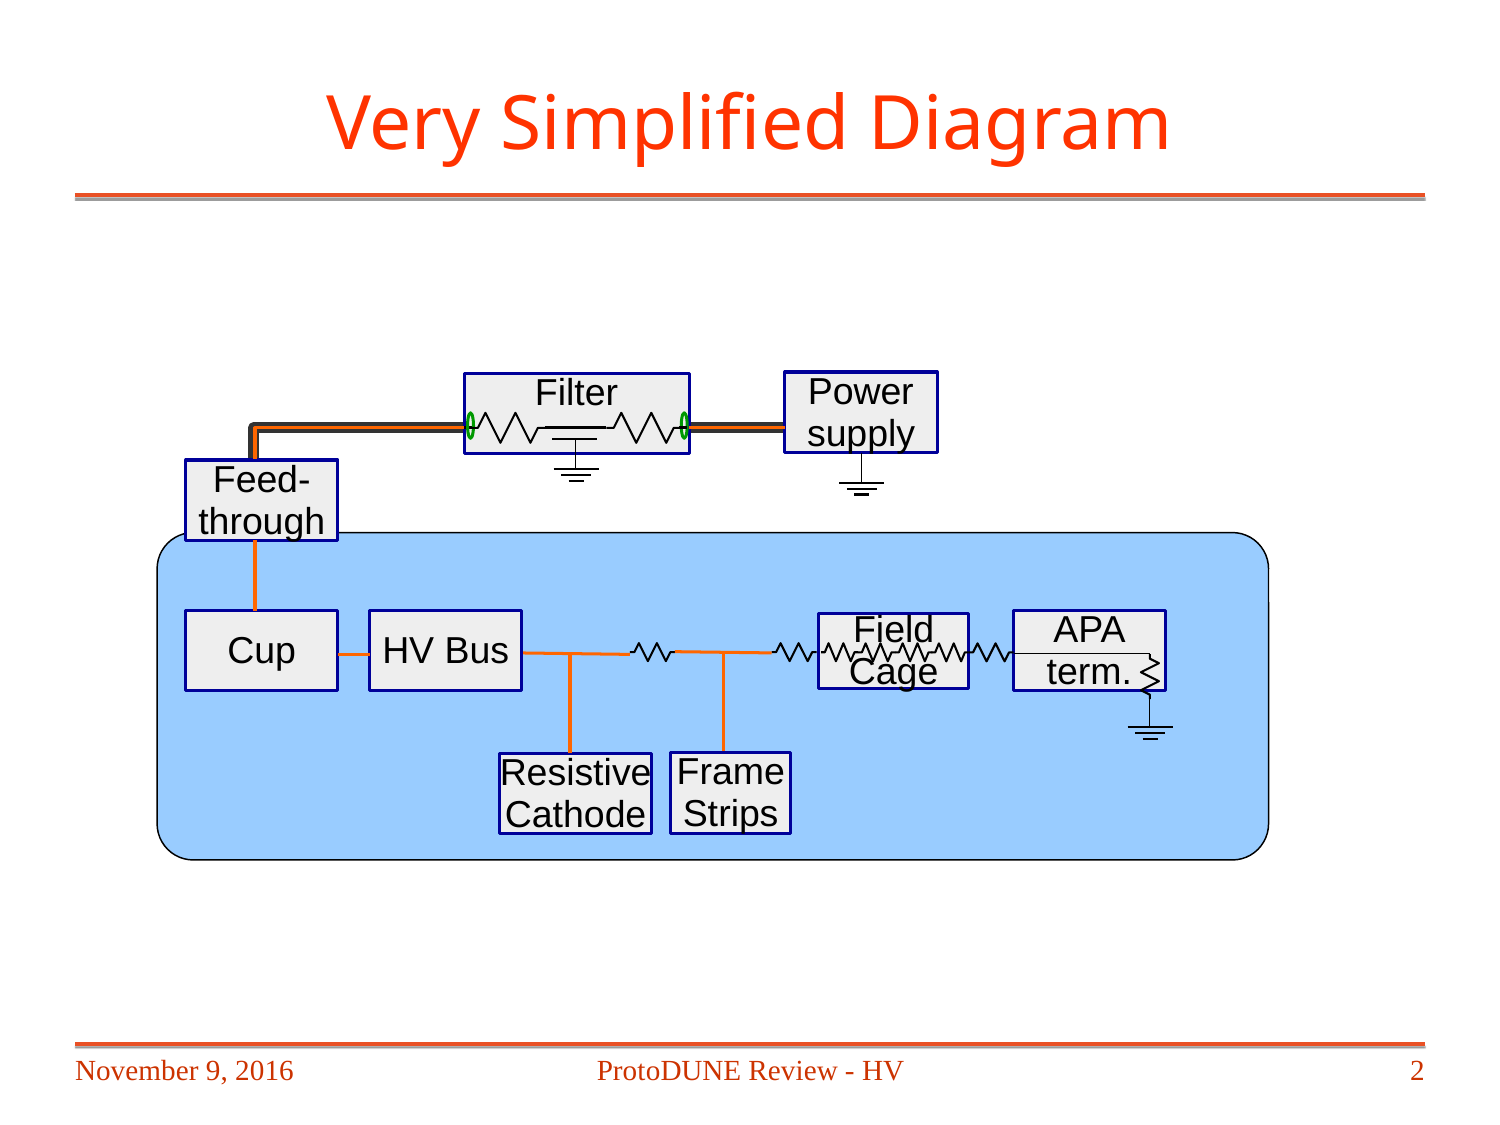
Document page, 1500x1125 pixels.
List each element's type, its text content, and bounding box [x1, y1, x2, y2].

text_box APA term. [1013, 654, 1155, 691]
text_box APA term. [1013, 610, 1166, 691]
text_box HV Bus [369, 610, 522, 691]
text_box Resistive Cathode [499, 753, 652, 834]
text_box [157, 532, 1269, 860]
text_box Filter [464, 373, 690, 439]
text_box Filter [464, 417, 690, 454]
text_box Frame Strips [670, 752, 791, 834]
text_box Cup [185, 610, 338, 691]
text_box Power supply [784, 371, 938, 453]
text_box Feed- through [185, 459, 338, 541]
title Very Simplified Diagram [75, 44, 1425, 196]
text_box Field Cage [818, 613, 969, 689]
text_box Field Cage [852, 648, 870, 662]
